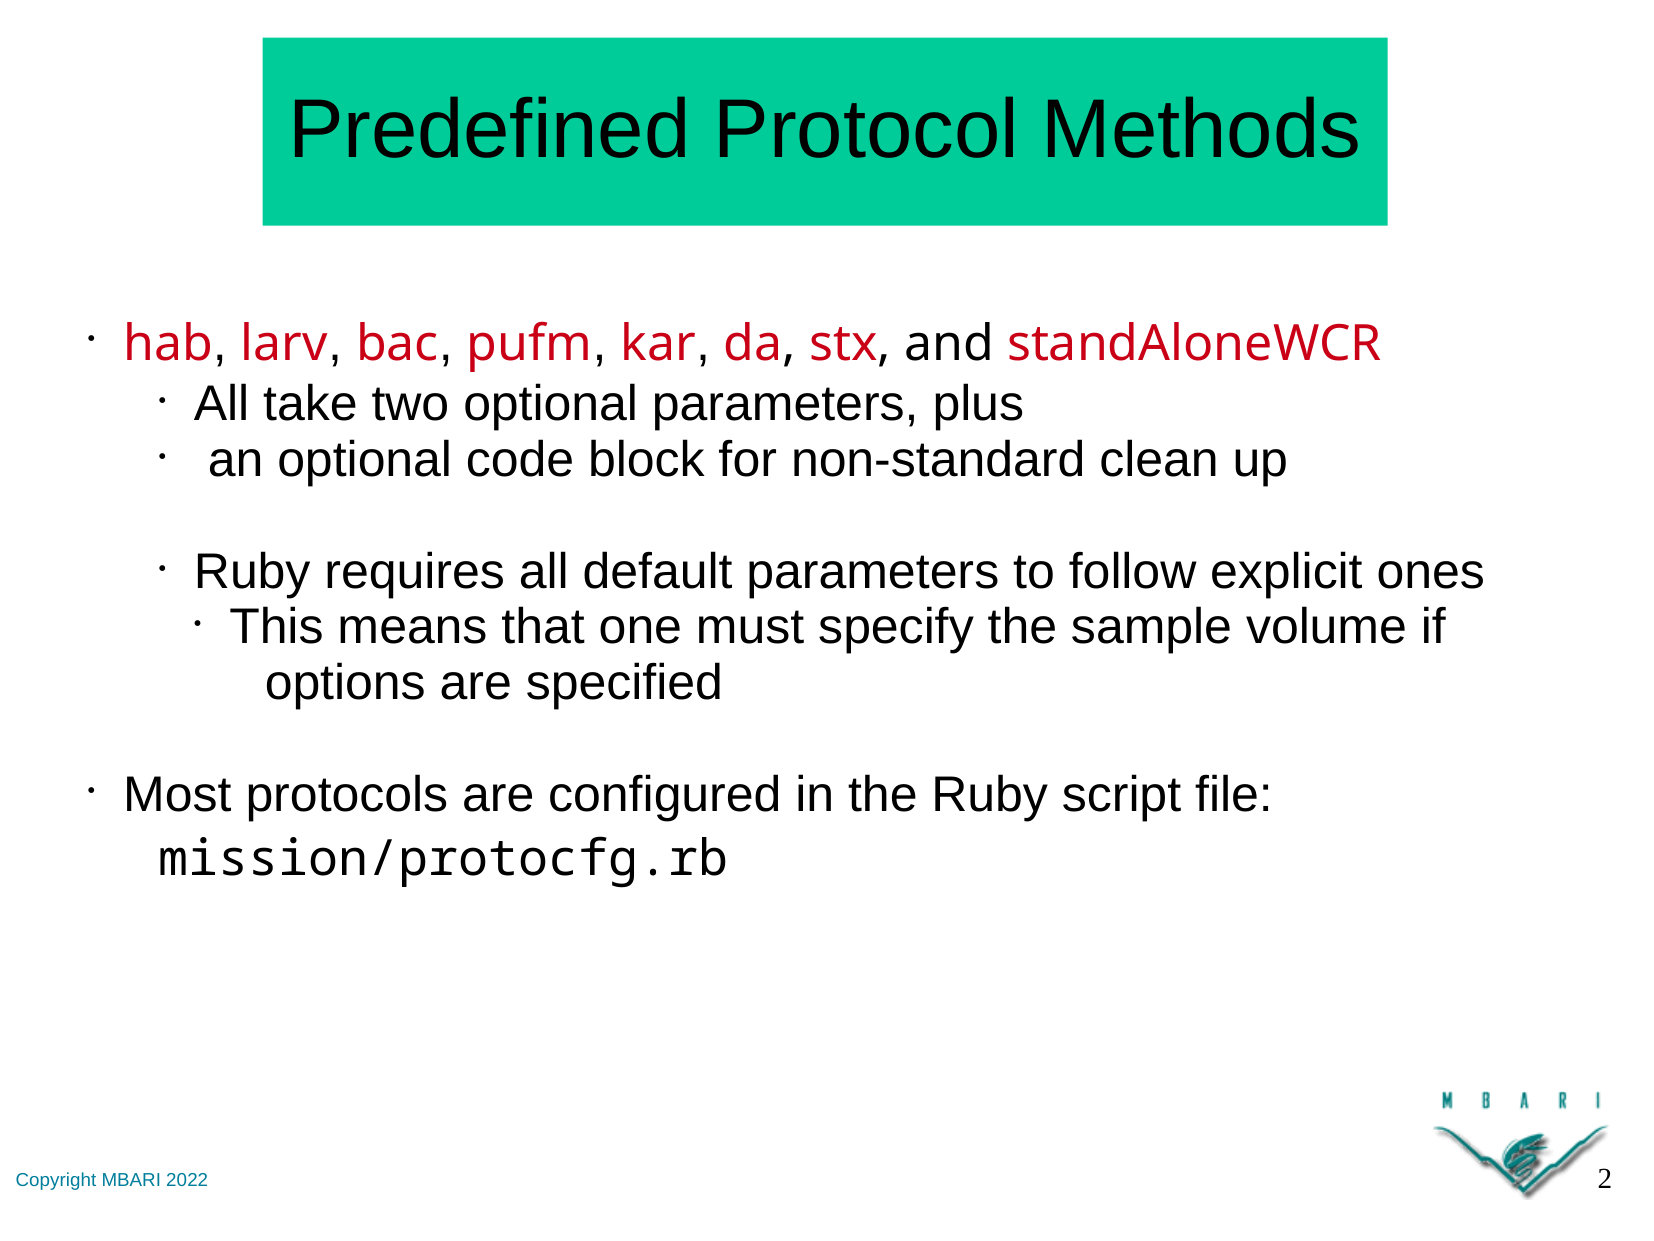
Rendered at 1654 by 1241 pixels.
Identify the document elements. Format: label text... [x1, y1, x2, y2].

text_box hab, larv, bac, pufm, kar, da, stx, and standAloneWCR All take two optional parameters, plus an optional code block for non-standard clean up Ruby requires all default parameters to follow explicit ones This means that one must specify the sample volume if options are specified Most protocols are configured in the Ruby script file: mission/protocfg.rb [37, 300, 1599, 925]
text_box Predefined Protocol Methods [262, 37, 1388, 226]
picture [1426, 1091, 1613, 1200]
